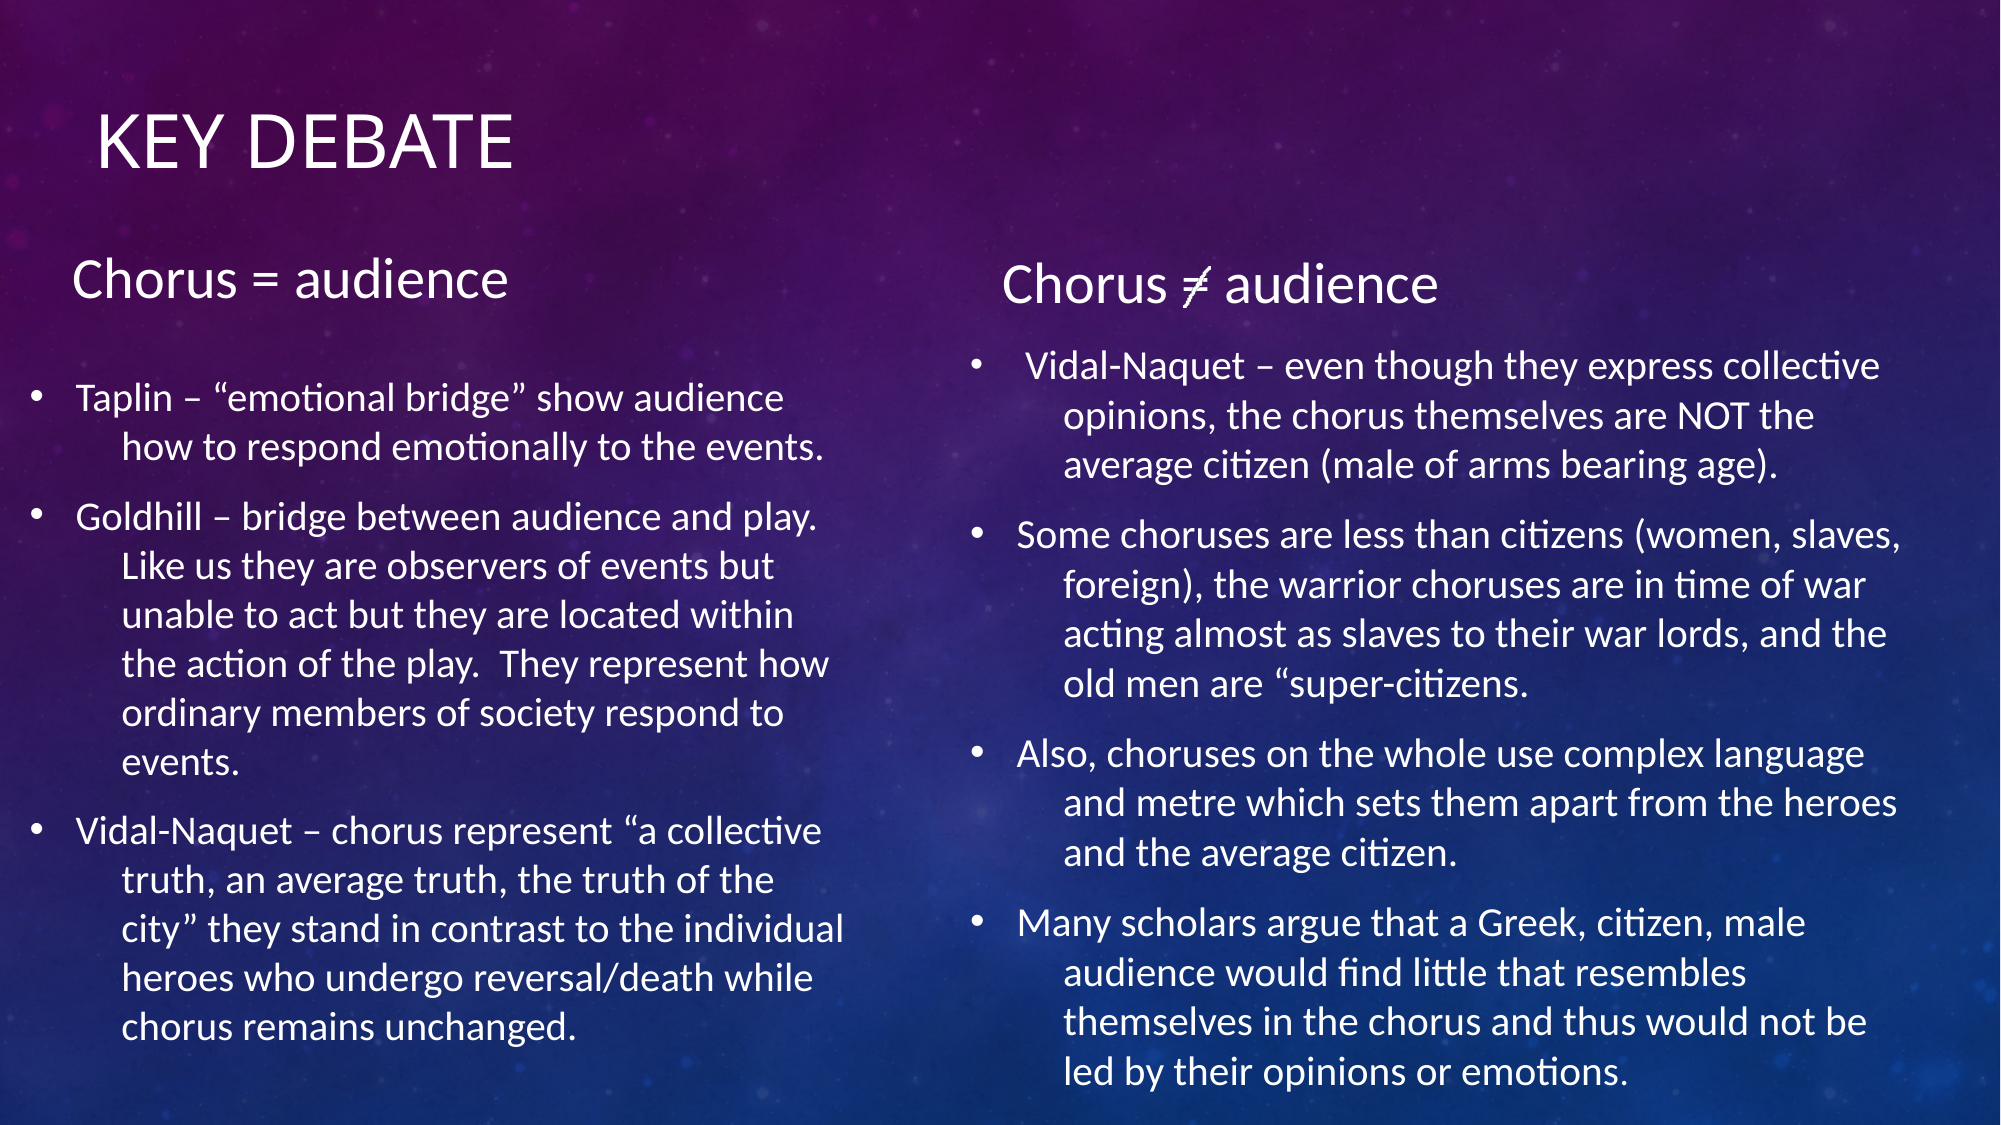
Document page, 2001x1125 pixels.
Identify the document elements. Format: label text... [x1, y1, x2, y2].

list Chorus = audience [987, 228, 1763, 323]
title Key debate [79, 19, 1742, 259]
list Chorus = audience [57, 222, 831, 318]
list Taplin – “emotional bridge” show audience how to respond emotionally to the events. Goldhill – bridge between audience and play. Like us they are observers of events but unable to act but they are located within the action of the play. They represent how ordinary members of society respond to events. Vidal-Naquet – chorus represent “a collective truth, an average truth, the truth of the city” they stand in contrast to the individual heroes who undergo reversal/death while chorus remains unchanged. [14, 363, 874, 1106]
picture [1183, 266, 1211, 308]
list Vidal-Naquet – even though they express collective opinions, the chorus themselves are NOT the average citizen (male of arms bearing age). Some choruses are less than citizens (women, slaves, foreign), the warrior choruses are in time of war acting almost as slaves to their war lords, and the old men are “super-citizens. Also, choruses on the whole use complex language and metre which sets them apart from the heroes and the average citizen. Many scholars argue that a Greek, citizen, male audience would find little that resembles themselves in the chorus and thus would not be led by their opinions or emotions. [955, 331, 1932, 1106]
